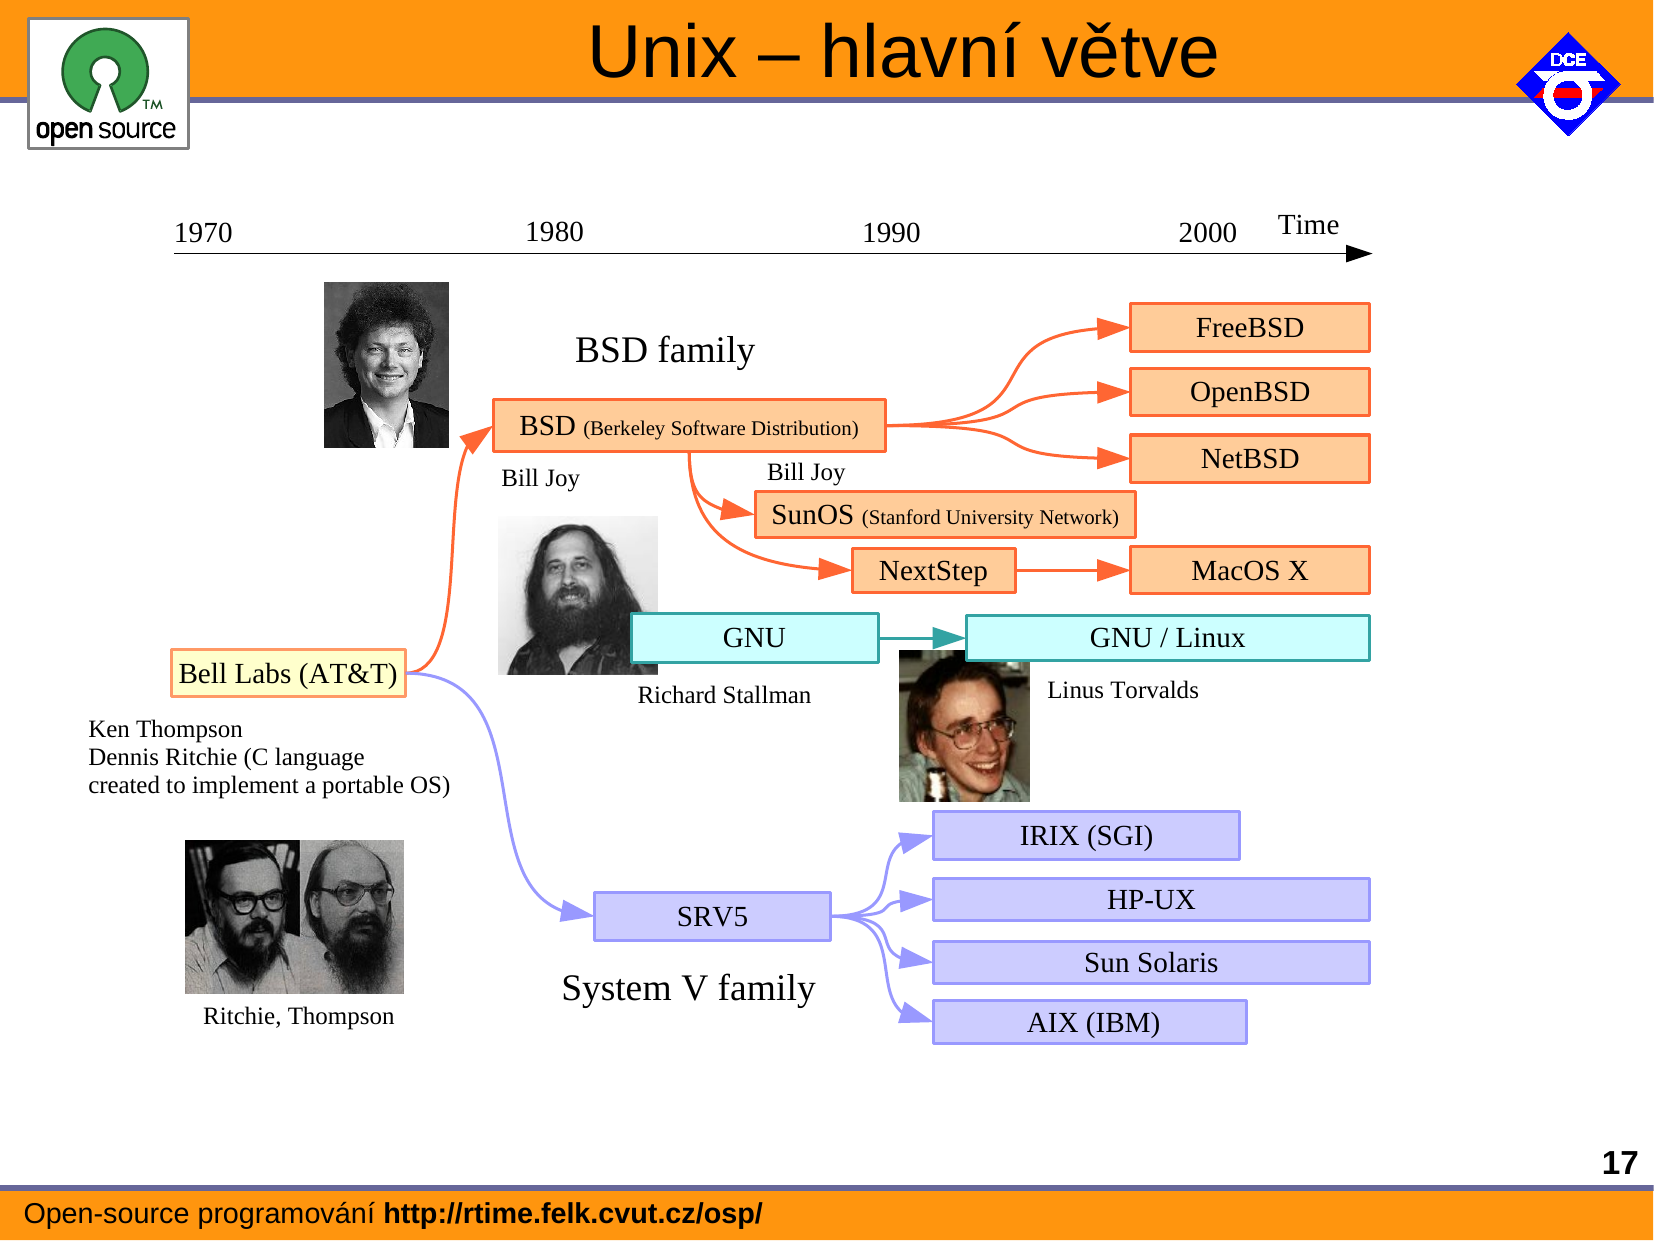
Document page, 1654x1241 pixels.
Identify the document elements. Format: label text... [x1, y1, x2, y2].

text_box MacOS X [1130, 546, 1370, 594]
text_box BSD family [575, 329, 756, 382]
text_box Linus Torvalds [1047, 676, 1200, 712]
text_box 2000 [1178, 216, 1238, 258]
text_box AIX (IBM) [933, 1000, 1247, 1044]
text_box SunOS (Stanford University Network) [755, 491, 1136, 538]
title Unix – hlavní větve [178, 4, 1631, 98]
text_box GNU [631, 613, 879, 663]
picture [498, 516, 658, 675]
text_box NextStep [852, 548, 1016, 593]
text_box Bell Labs (AT&T) [171, 649, 406, 697]
text_box NetBSD [1130, 435, 1370, 483]
picture [185, 840, 404, 994]
text_box Richard Stallman [637, 681, 813, 717]
text_box IRIX (SGI) [933, 811, 1240, 860]
text_box Bill Joy [501, 464, 581, 500]
picture [899, 650, 1030, 802]
text_box FreeBSD [1130, 303, 1370, 352]
text_box OpenBSD [1130, 368, 1370, 416]
text_box Time [1278, 208, 1340, 250]
text_box GNU / Linux [966, 615, 1370, 661]
text_box Ken Thompson Dennis Ritchie (C language created to implement a portable OS) [88, 715, 452, 821]
picture [324, 282, 449, 448]
text_box 1990 [862, 216, 922, 258]
text_box SRV5 [594, 892, 831, 941]
text_box 1980 [525, 215, 585, 256]
text_box HP-UX [933, 878, 1370, 921]
text_box Sun Solaris [933, 941, 1370, 984]
text_box Bill Joy [767, 458, 847, 494]
text_box 1970 [174, 216, 234, 258]
text_box Ritchie, Thompson [203, 1002, 401, 1042]
text_box System V family [561, 967, 817, 1020]
text_box BSD (Berkeley Software Distribution) [493, 399, 886, 452]
